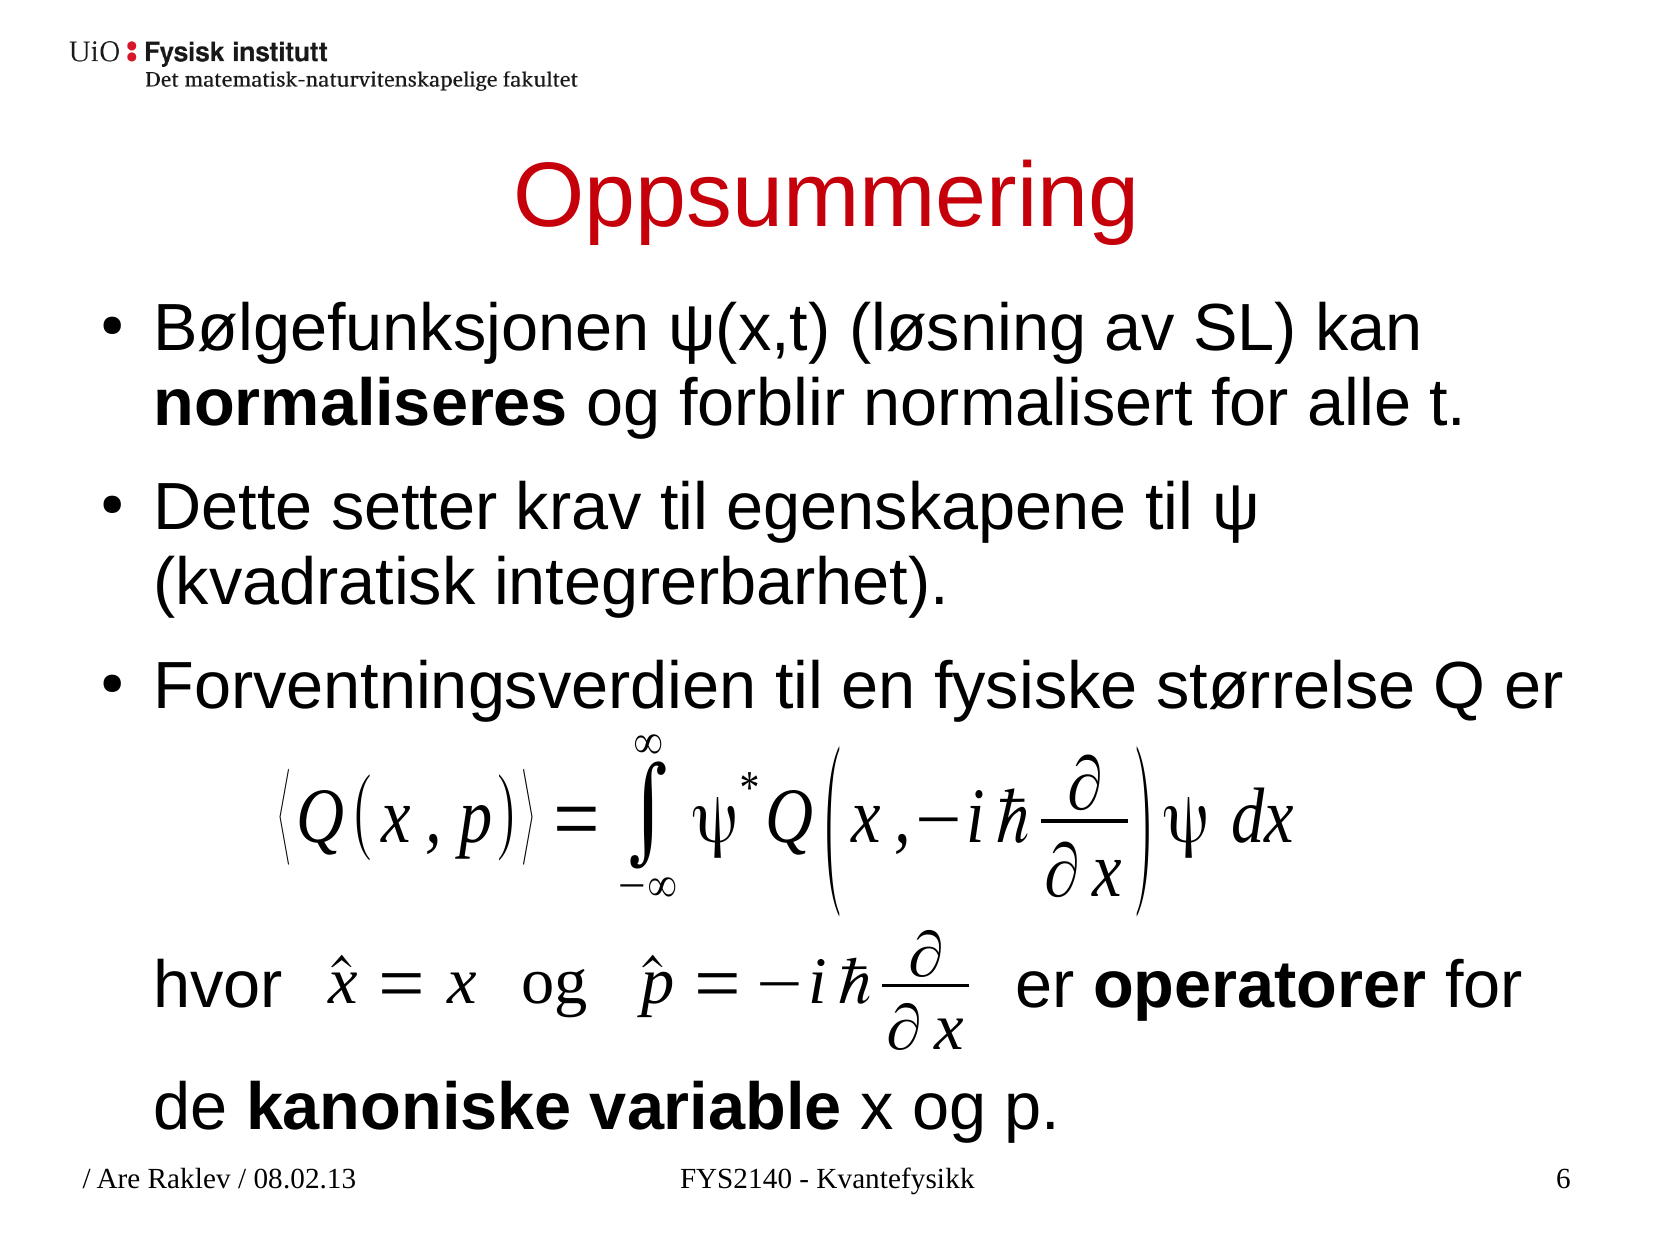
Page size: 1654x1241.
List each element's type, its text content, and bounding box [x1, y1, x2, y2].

title Oppsummering [82, 90, 1571, 290]
chart [270, 733, 1303, 922]
chart [317, 925, 980, 1064]
list Bølgefunksjonen ψ(x,t) (løsning av SL) kan normaliseres og forblir normalisert for alle t. Dette setter krav til egenskapene til ψ (kvadratisk integrerbarhet). Forventningsverdien til en fysiske størrelse Q er hvor er operatorer for de kanoniske variable x og p. [82, 290, 1576, 1142]
picture [68, 37, 581, 93]
